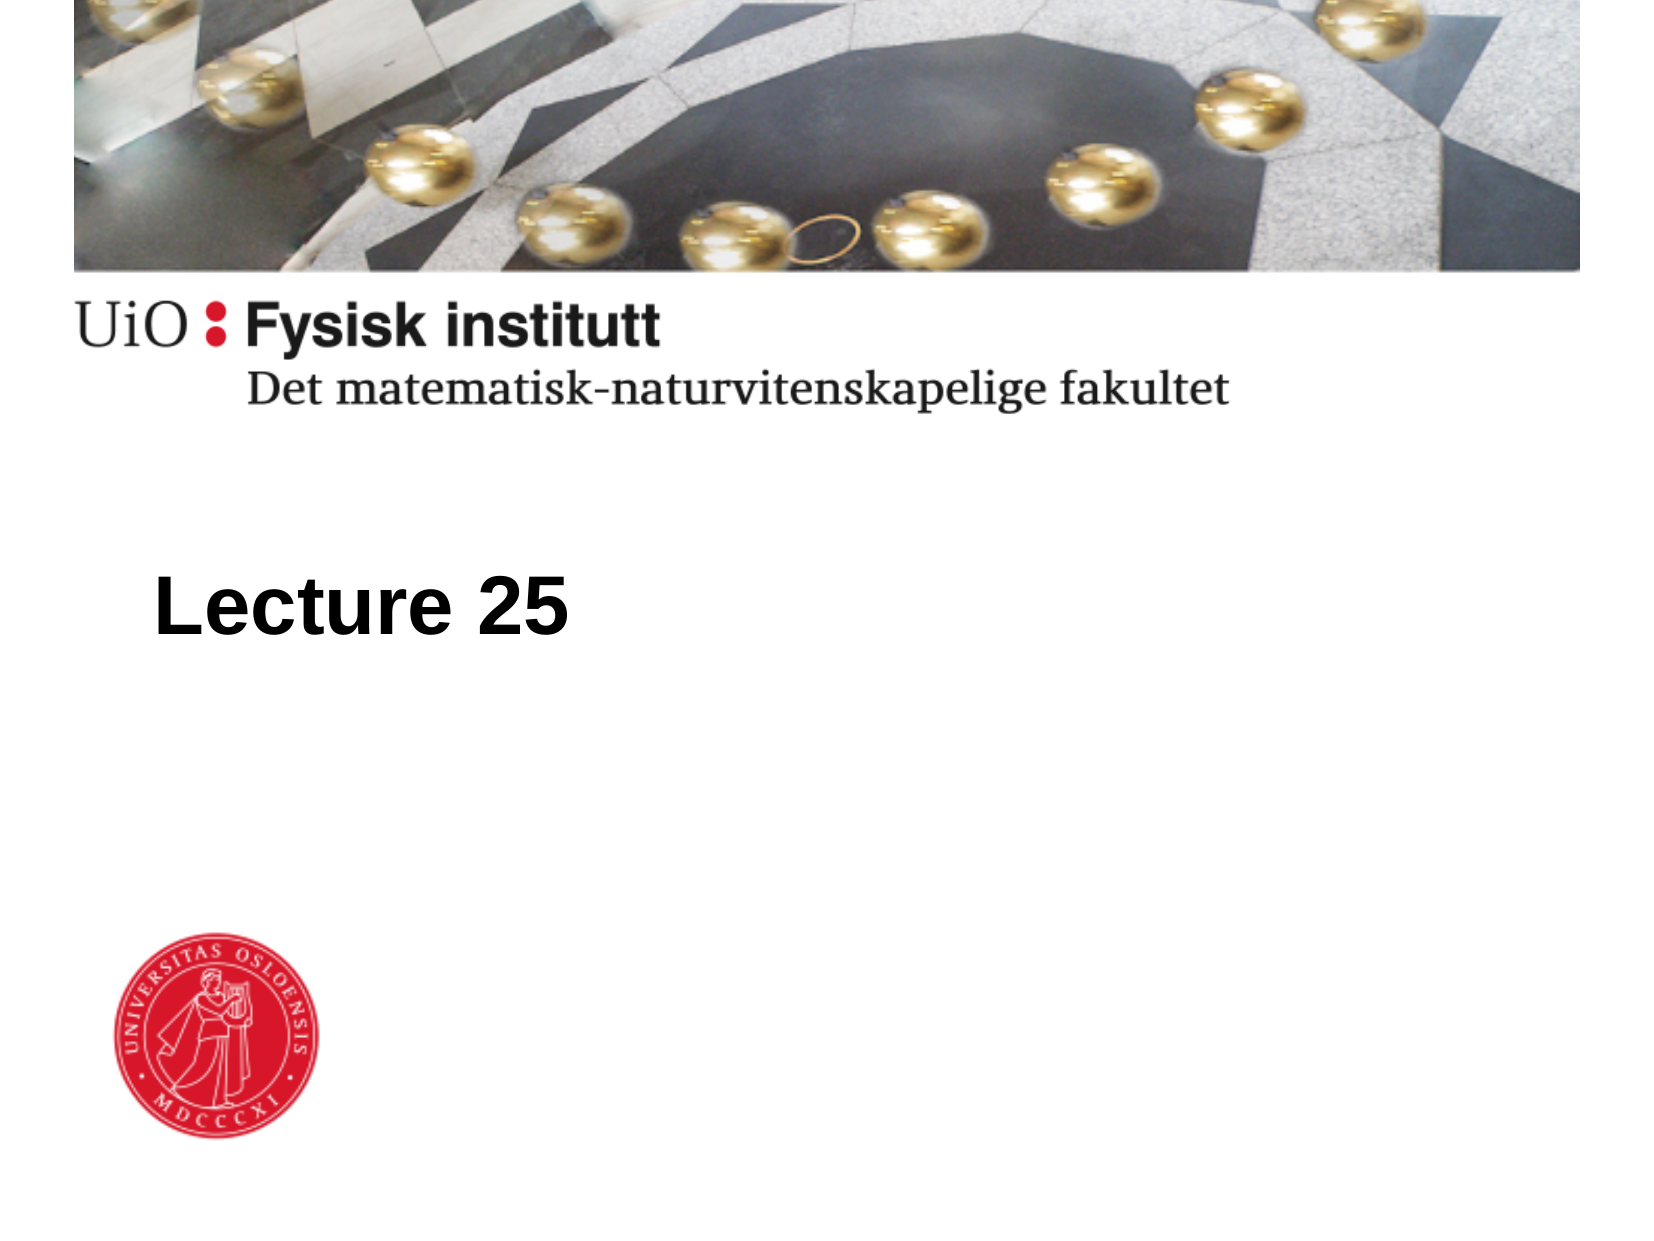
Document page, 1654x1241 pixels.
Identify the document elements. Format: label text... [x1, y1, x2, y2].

picture [72, 292, 1238, 420]
picture [109, 927, 326, 1147]
picture [74, 0, 1580, 280]
subtitle Lecture 25 [153, 512, 1418, 699]
